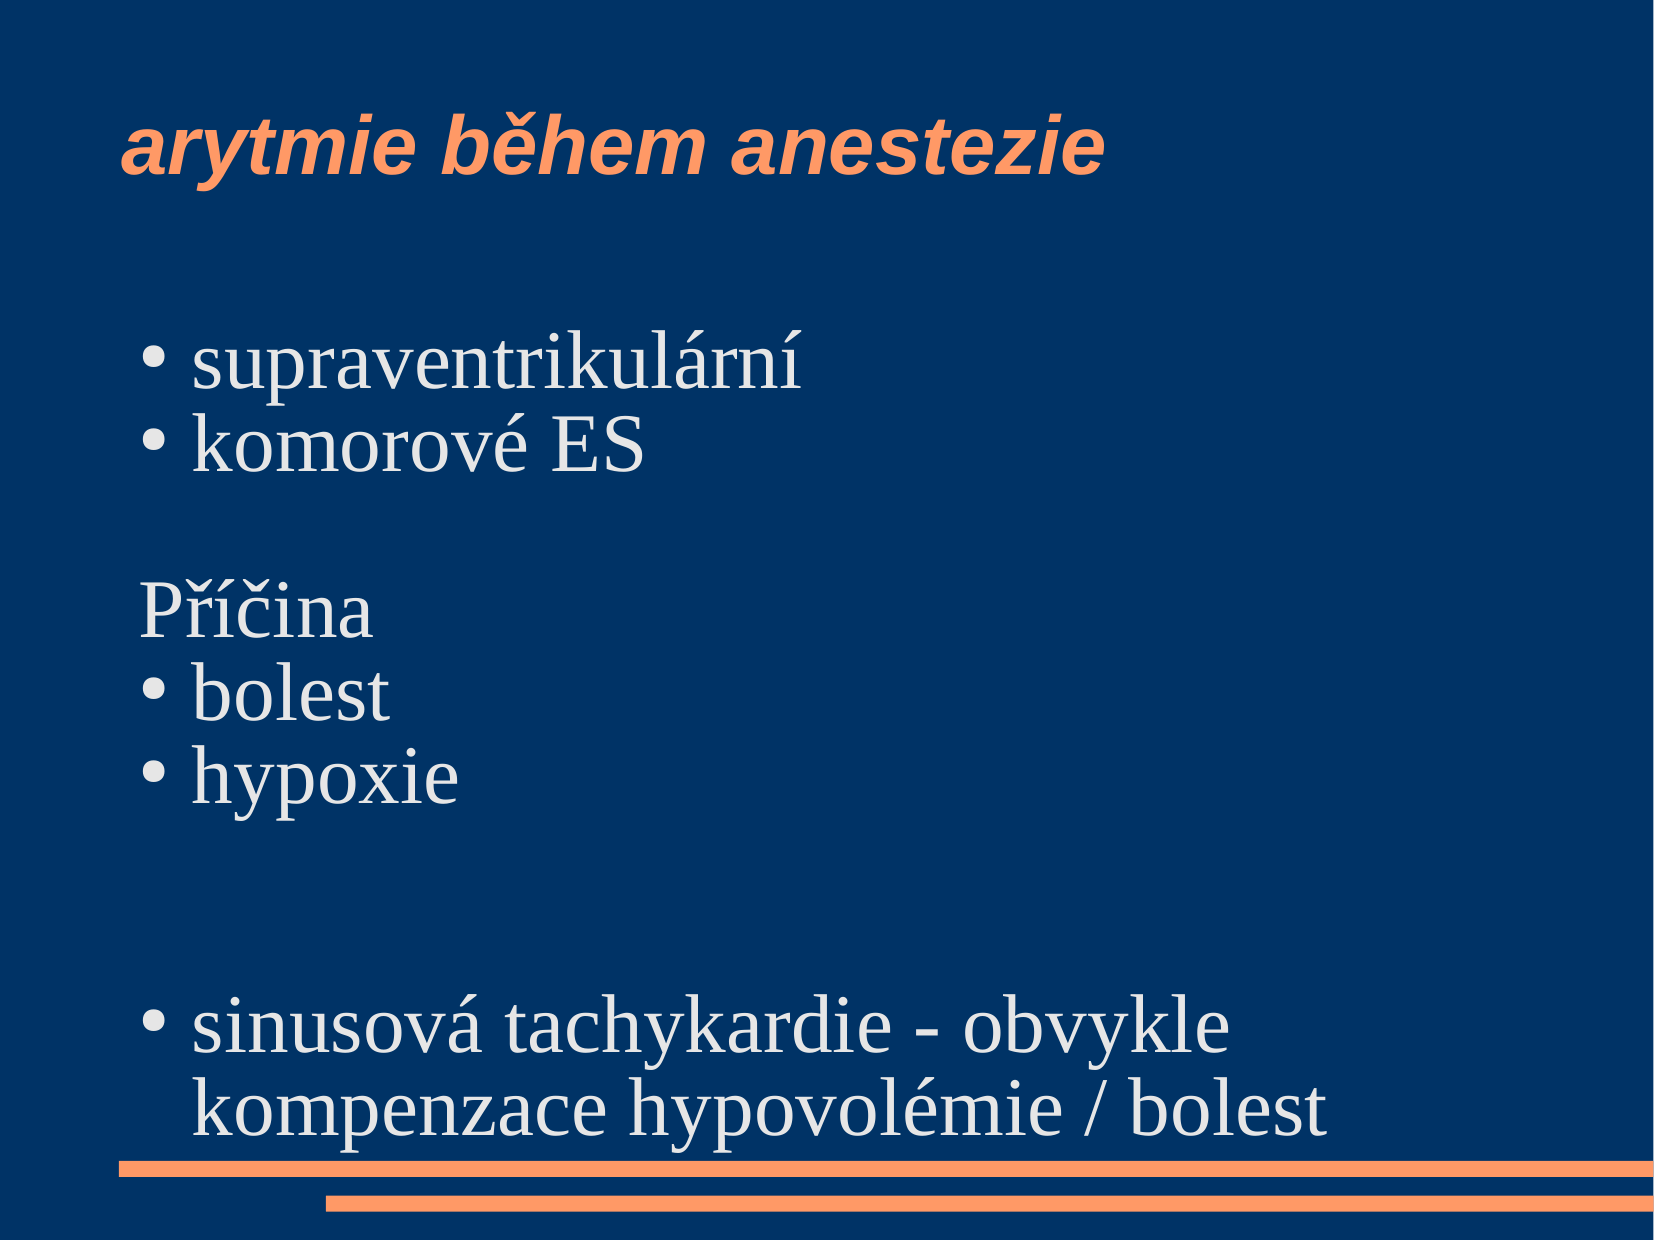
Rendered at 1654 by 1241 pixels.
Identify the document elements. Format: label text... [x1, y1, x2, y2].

title arytmie během anestezie [121, 46, 1534, 254]
list supraventrikulární komorové ES Příčina bolest hypoxie sinusová tachykardie - obvykle kompenzace hypovolémie / bolest [121, 322, 1561, 1241]
